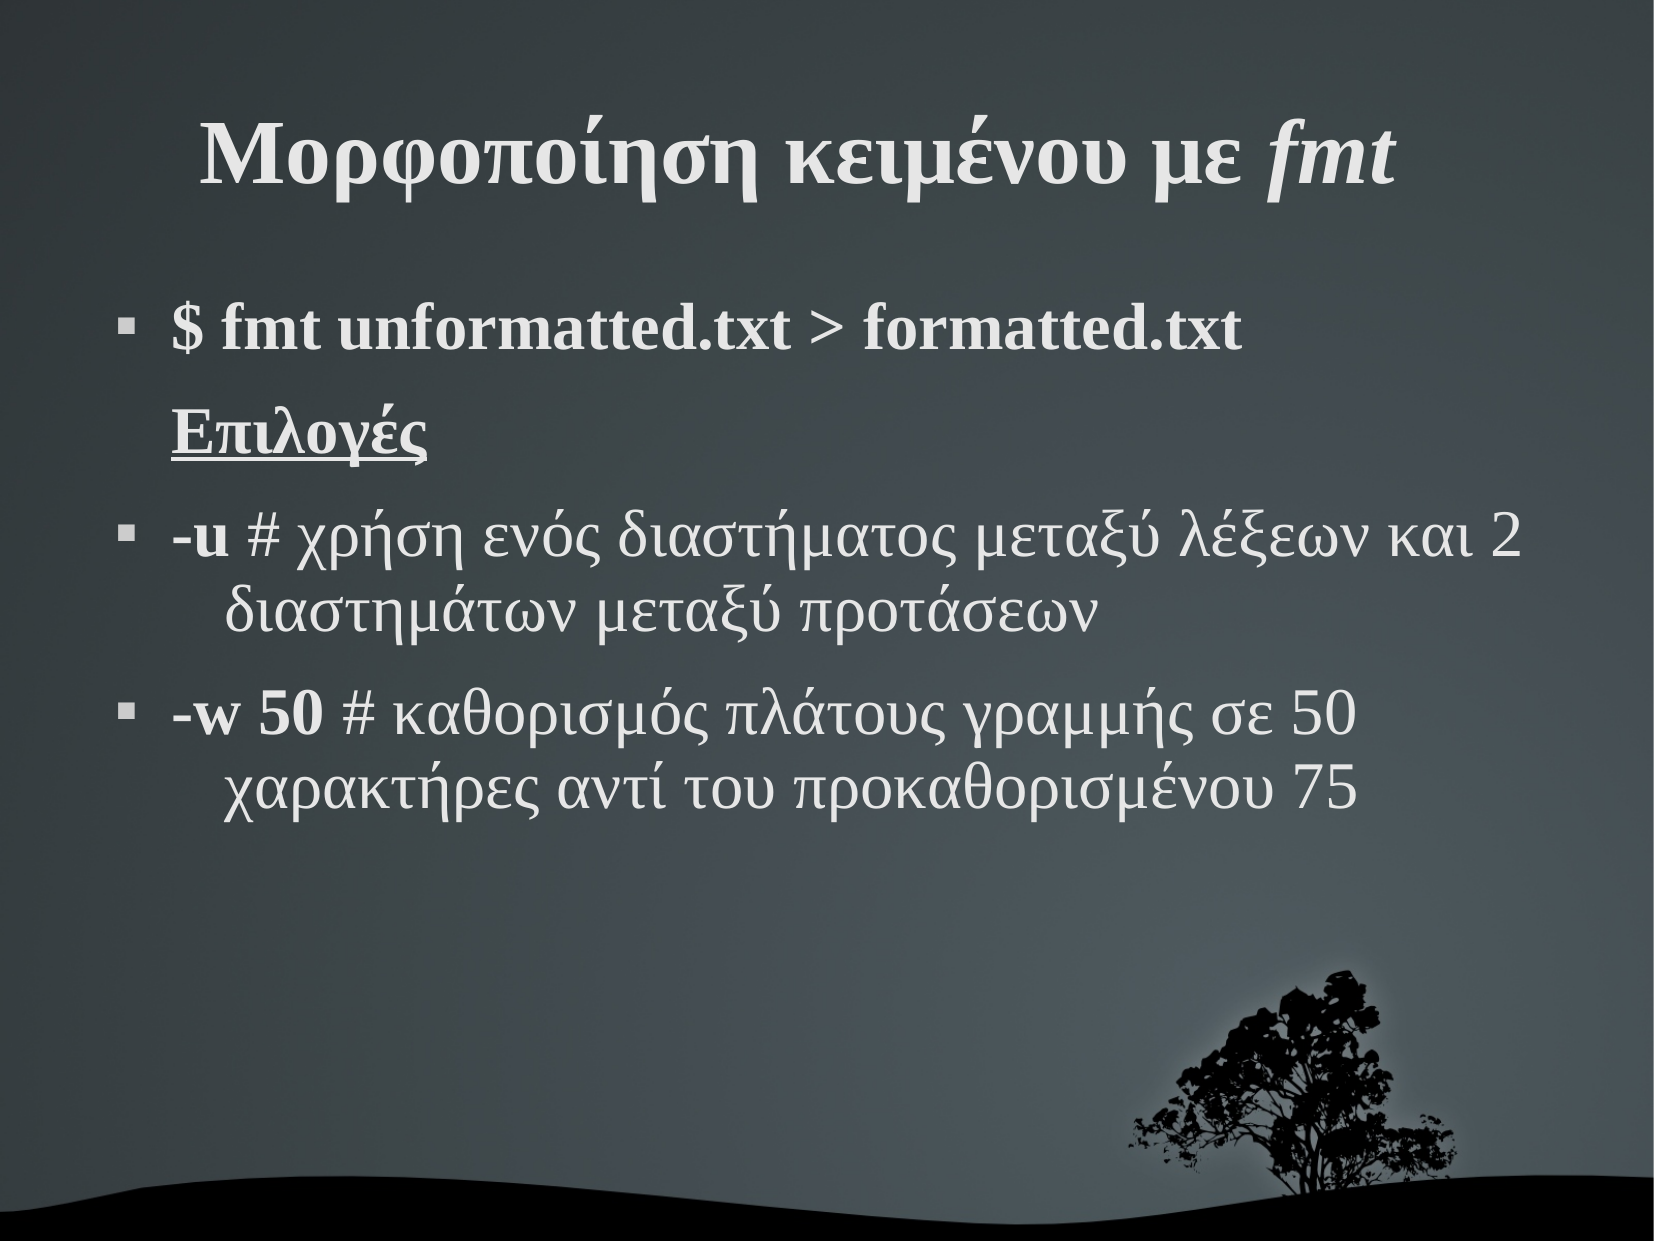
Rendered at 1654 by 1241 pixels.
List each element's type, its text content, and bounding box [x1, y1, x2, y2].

list $ fmt unformatted.txt > formatted.txt Επιλογές -u # χρήση ενός διαστήματος μεταξύ λέξεων και 2 διαστημάτων μεταξύ προτάσεων -w 50 # καθορισμός πλάτους γραμμής σε 50 χαρακτήρες αντί του προκαθορισμένου 75 [82, 290, 1571, 1109]
picture [0, 0, 1654, 1241]
title Μορφοποίηση κειμένου με fmt [82, 49, 1571, 257]
